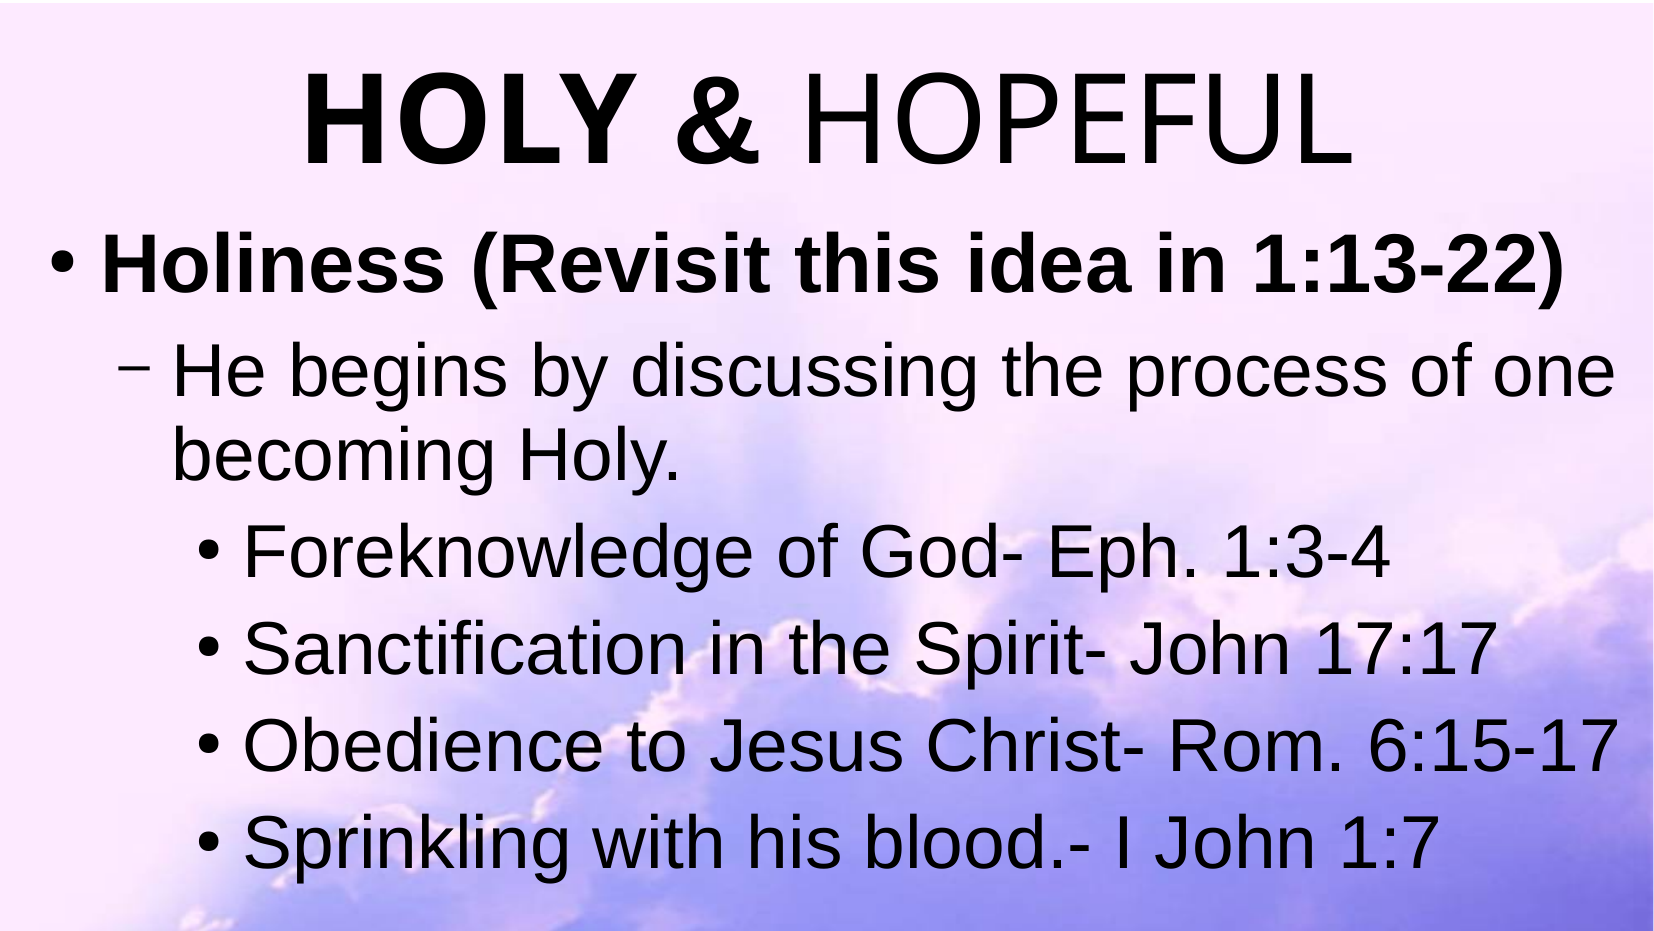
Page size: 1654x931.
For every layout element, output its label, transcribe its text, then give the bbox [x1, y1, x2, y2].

title HOLY & HOPEFUL [82, 28, 1571, 201]
picture [0, 3, 1654, 931]
list Holiness (Revisit this idea in 1:13-22) He begins by discussing the process of one becoming Holy. Foreknowledge of God- Eph. 1:3-4 Sanctification in the Spirit- John 17:17 Obedience to Jesus Christ- Rom. 6:15-17 Sprinkling with his blood.- I John 1:7 [30, 217, 1636, 901]
